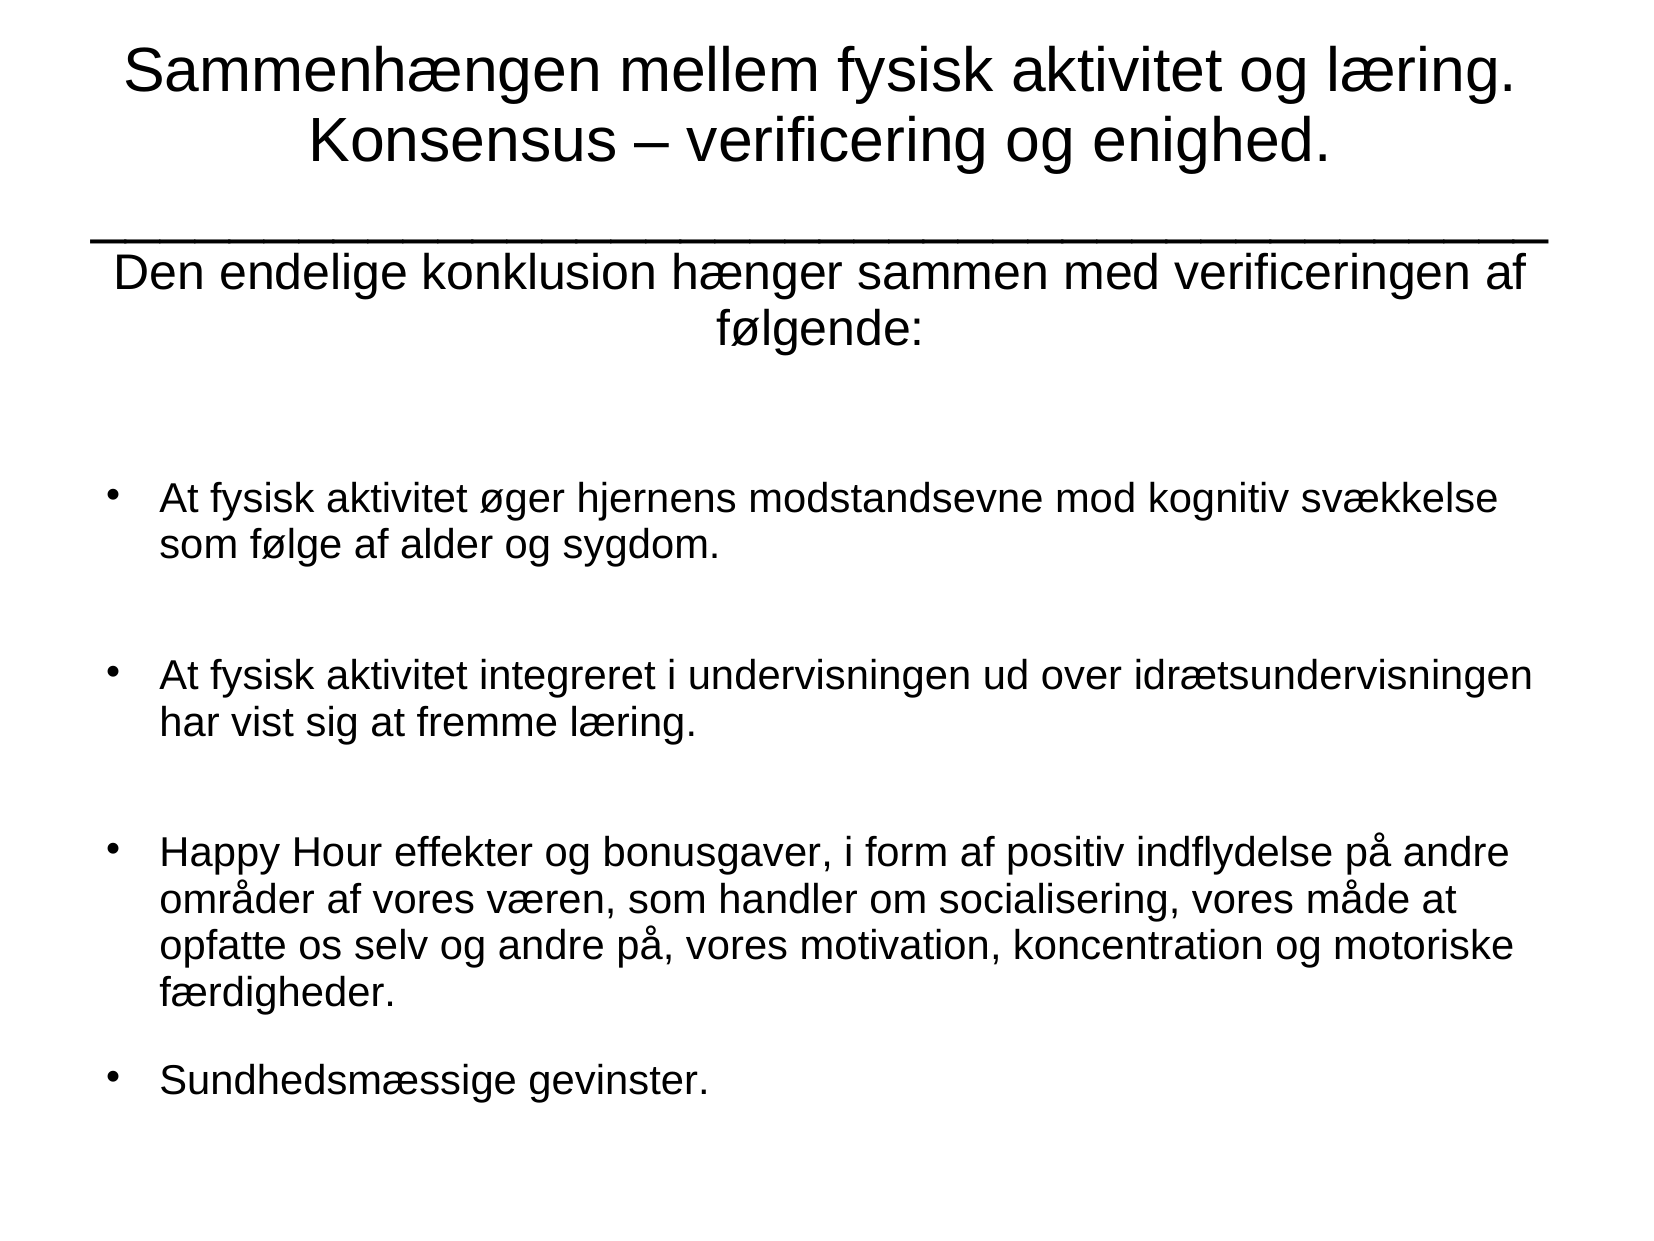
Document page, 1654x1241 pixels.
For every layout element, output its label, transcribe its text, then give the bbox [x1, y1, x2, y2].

text_box Sammenhængen mellem fysisk aktivitet og læring. Konsensus – verificering og enighed. __________________________________________ Den endelige konklusion hænger sammen med verificeringen af følgende: [76, 33, 1565, 355]
text_box At fysisk aktivitet integreret i undervisningen ud over idrætsundervisningen har vist sig at fremme læring. [88, 649, 1543, 775]
text_box Happy Hour effekter og bonusgaver, i form af positiv indflydelse på andre områder af vores væren, som handler om socialisering, vores måde at opfatte os selv og andre på, vores motivation, koncentration og motoriske færdigheder. [88, 826, 1565, 1034]
text_box At fysisk aktivitet øger hjernens modstandsevne mod kognitiv svækkelse som følge af alder og sygdom. [88, 472, 1571, 596]
text_box Sundhedsmæssige gevinster. [88, 1054, 1536, 1123]
